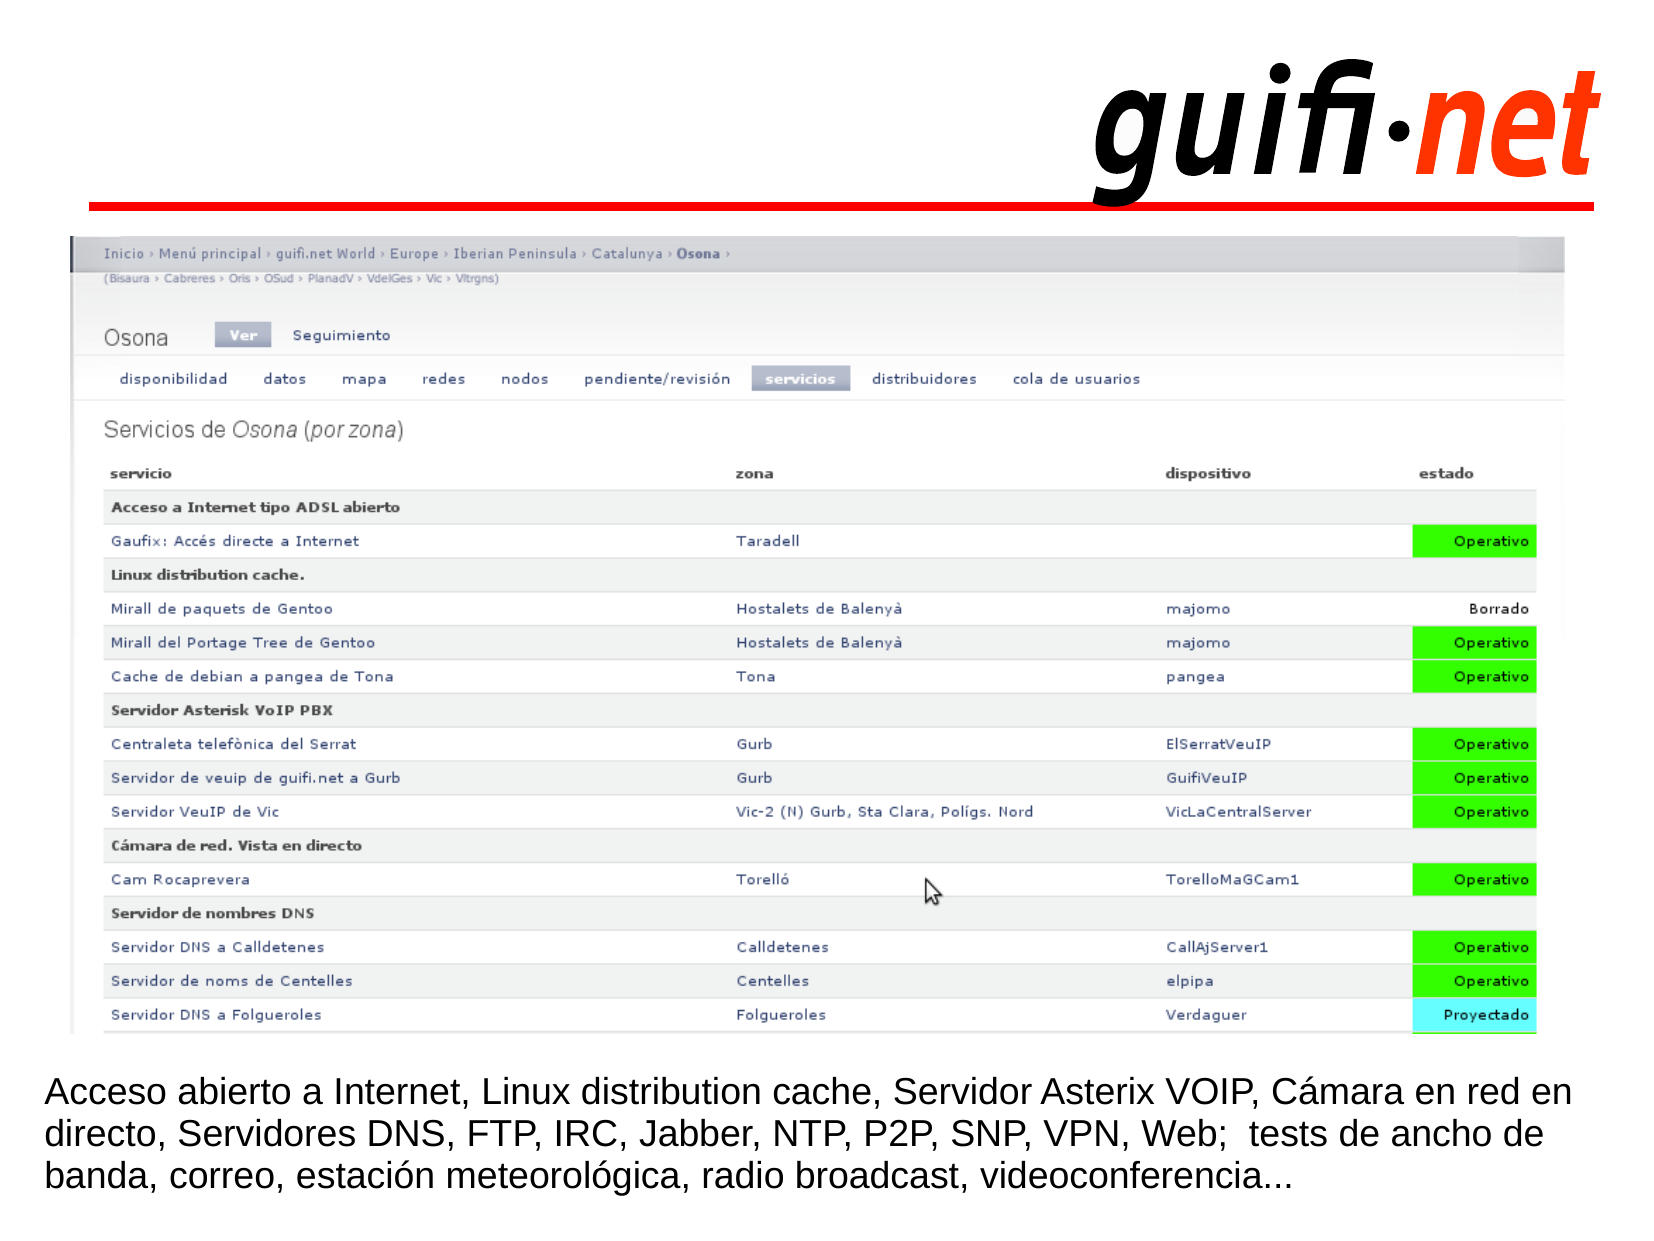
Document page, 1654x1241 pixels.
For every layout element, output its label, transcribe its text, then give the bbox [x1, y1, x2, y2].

picture [70, 236, 1565, 1034]
text_box Acceso abierto a Internet, Linux distribution cache, Servidor Asterix VOIP, Cámara en red en directo, Servidores DNS, FTP, IRC, Jabber, NTP, P2P, SNP, VPN, Web; tests de ancho de banda, correo, estación meteorológica, radio broadcast, videoconferencia... [29, 1062, 1625, 1204]
